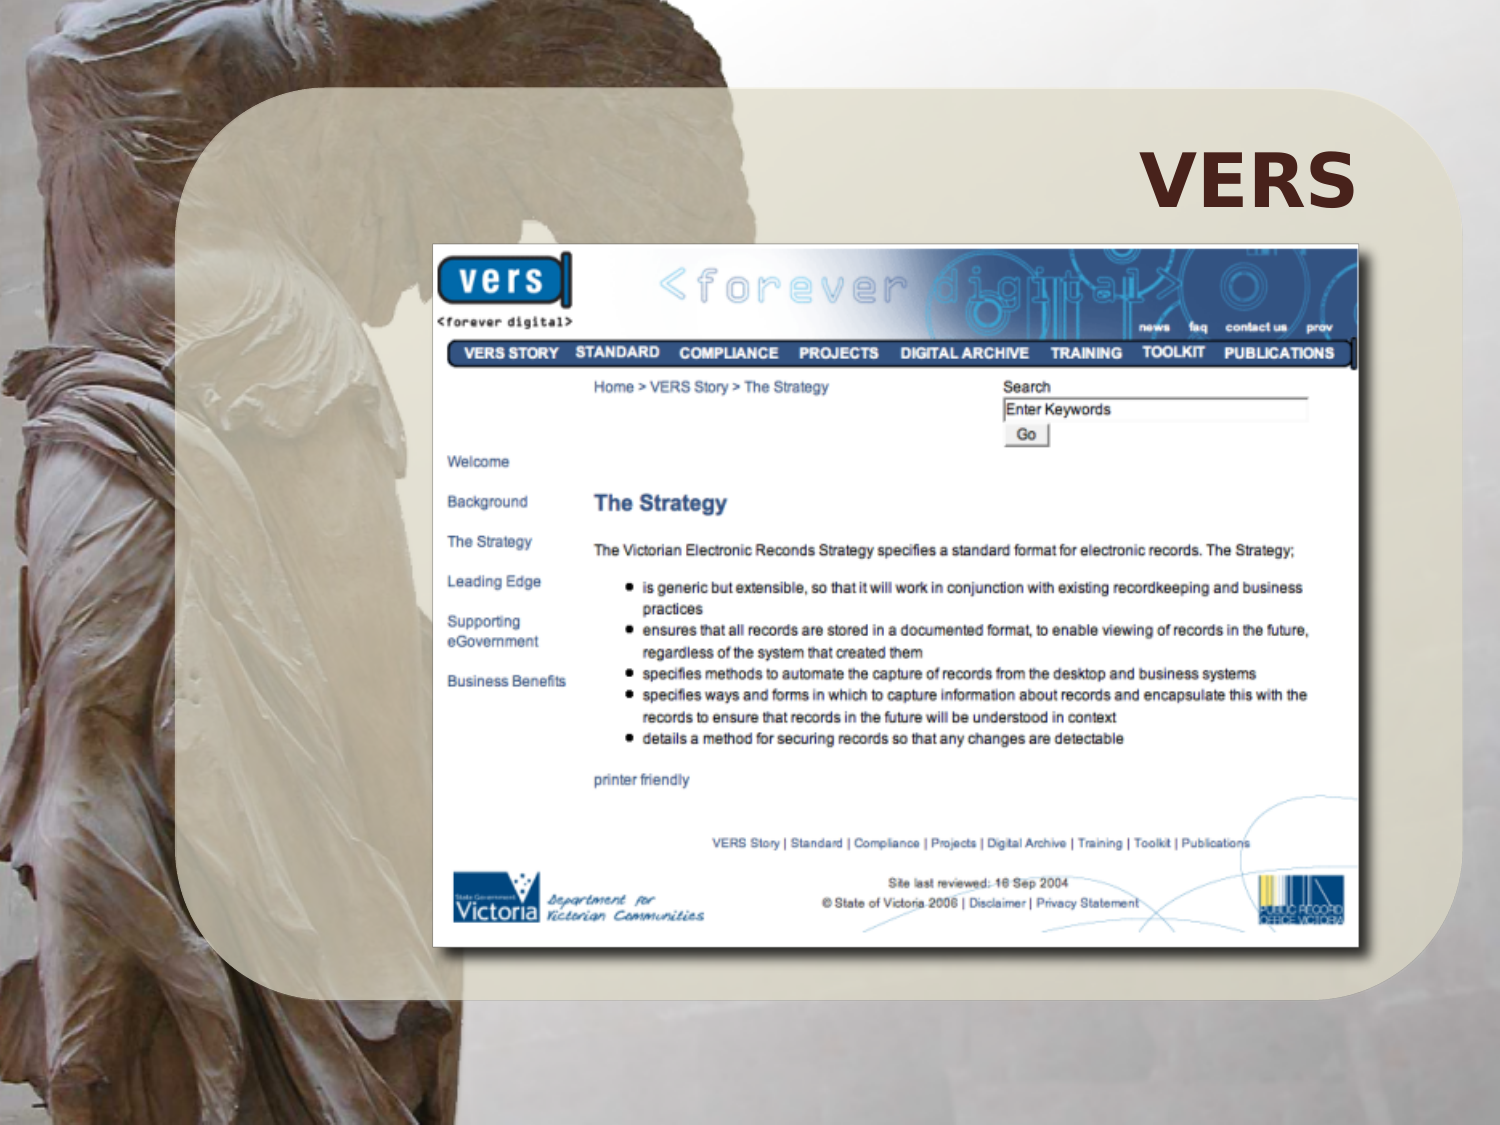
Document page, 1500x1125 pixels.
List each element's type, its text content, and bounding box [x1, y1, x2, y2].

title VERS [200, 87, 1375, 276]
picture [0, 0, 1500, 1125]
